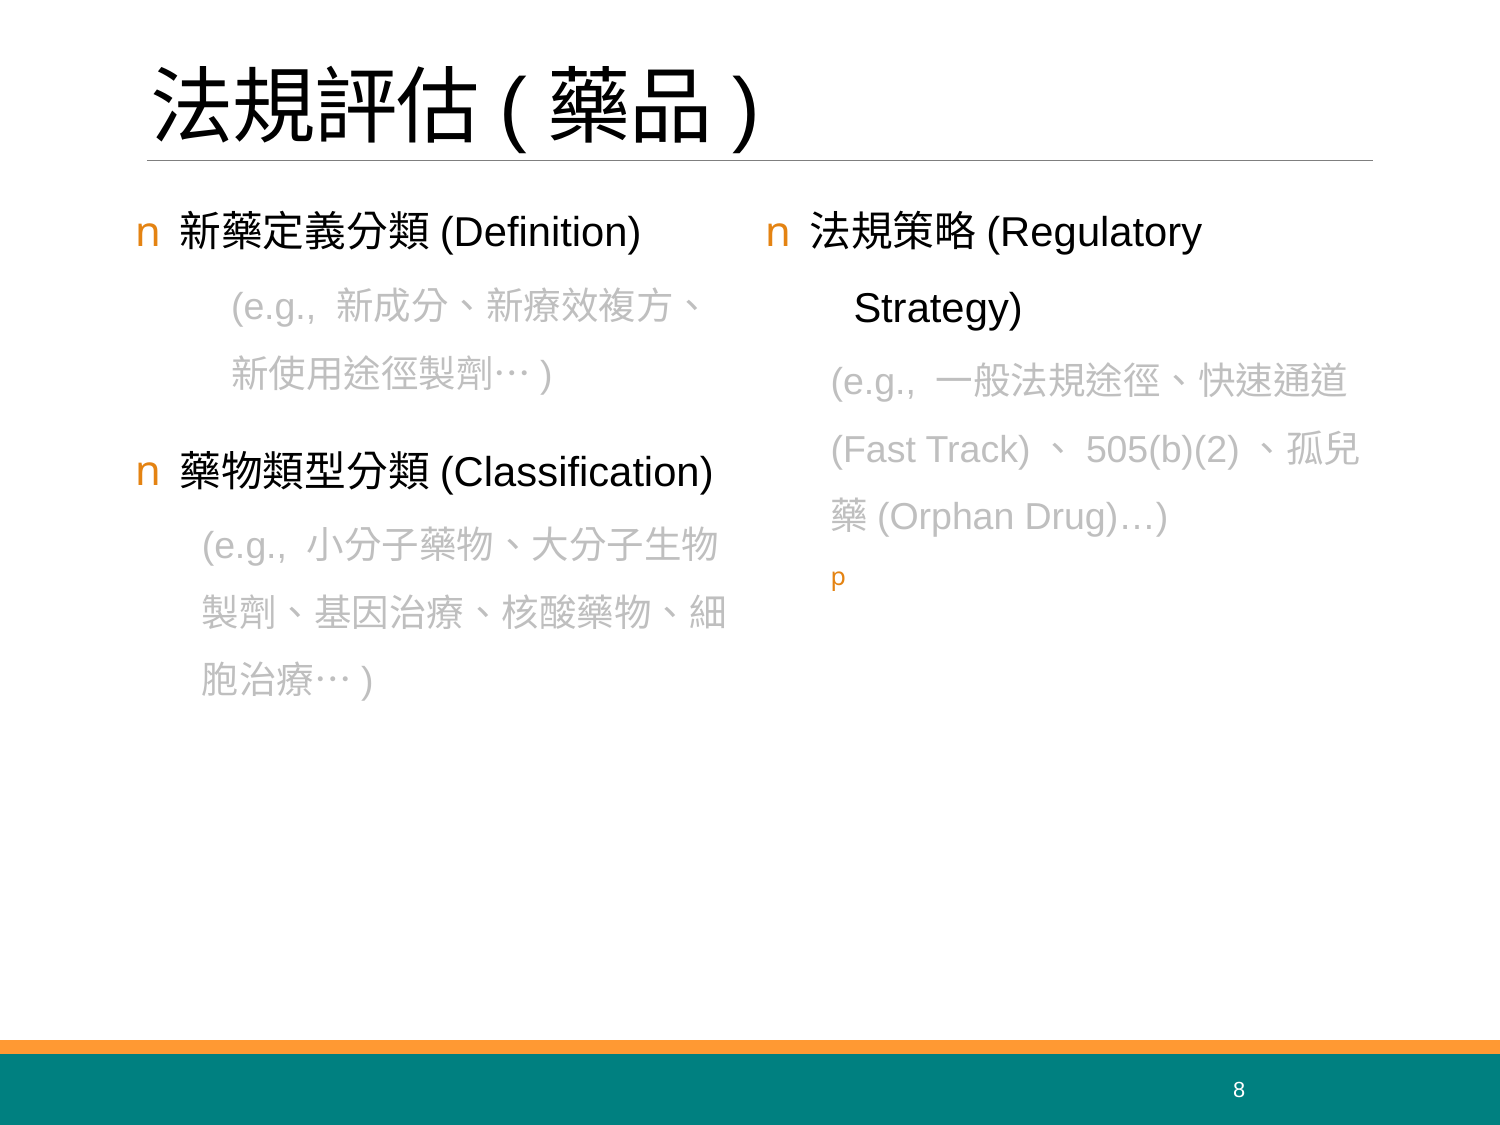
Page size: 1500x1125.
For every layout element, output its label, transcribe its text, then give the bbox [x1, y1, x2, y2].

title 法規評估(藥品) [135, 5, 1373, 161]
text_box [1218, 1059, 1380, 1120]
list 法規策略(Regulatory Strategy) (e.g., 一般法規途徑、快速通道(Fast Track)、505(b)(2)、孤兒藥(Orphan Drug)…) [765, 172, 1373, 963]
list 新藥定義分類(Definition) (e.g., 新成分、新療效複方、新使用途徑製劑…) 藥物類型分類(Classification) (e.g., 小分子藥物、大分子生物製劑、基因治療、核酸藥物、細胞治療…) [135, 172, 743, 963]
